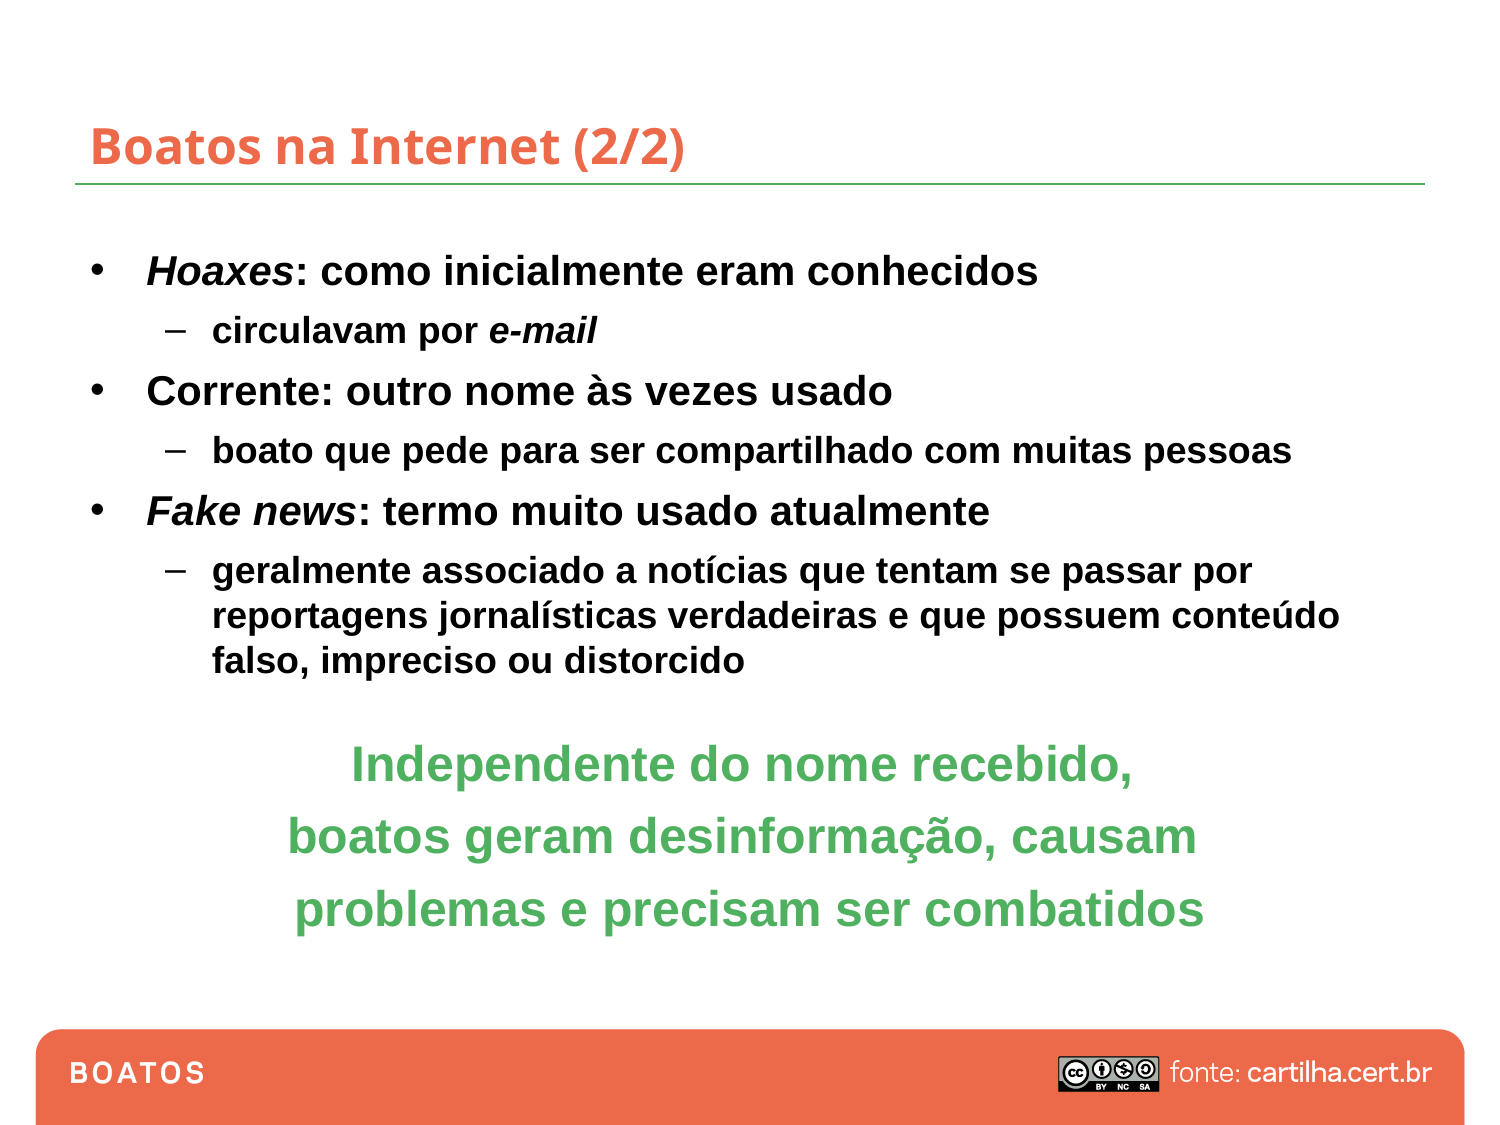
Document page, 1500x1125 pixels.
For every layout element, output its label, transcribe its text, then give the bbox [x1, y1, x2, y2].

picture [0, 0, 1500, 1125]
list Hoaxes: como inicialmente eram conhecidos circulavam por e-mail Corrente: outro nome às vezes usado boato que pede para ser compartilhado com muitas pessoas Fake news: termo muito usado atualmente geralmente associado a notícias que tentam se passar por reportagens jornalísticas verdadeiras e que possuem conteúdo falso, impreciso ou distorcido Independente do nome recebido, boatos geram desinformação, causam problemas e precisam ser combatidos [75, 236, 1425, 979]
title Boatos na Internet (2/2) [75, 54, 1425, 182]
